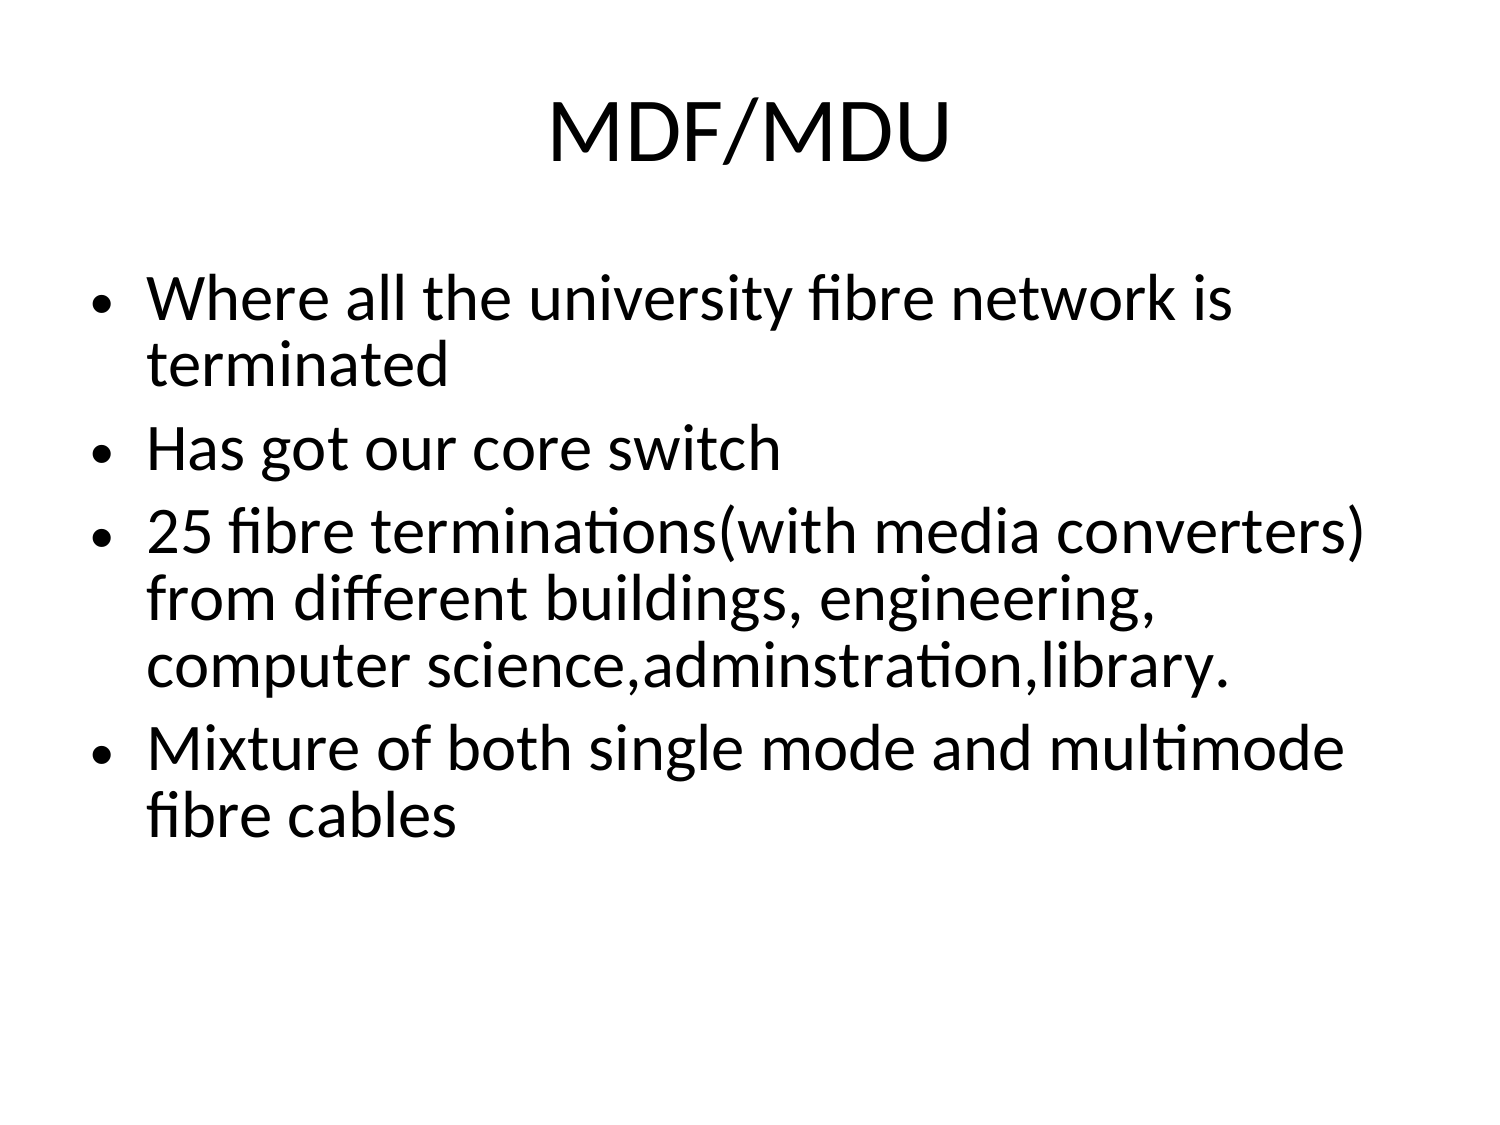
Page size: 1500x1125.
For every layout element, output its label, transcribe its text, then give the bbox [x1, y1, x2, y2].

title MDF/MDU [75, 45, 1426, 233]
list Where all the university fibre network is terminated Has got our core switch 25 fibre terminations(with media converters) from different buildings, engineering, computer science,adminstration,library. Mixture of both single mode and multimode fibre cables [75, 262, 1426, 1005]
